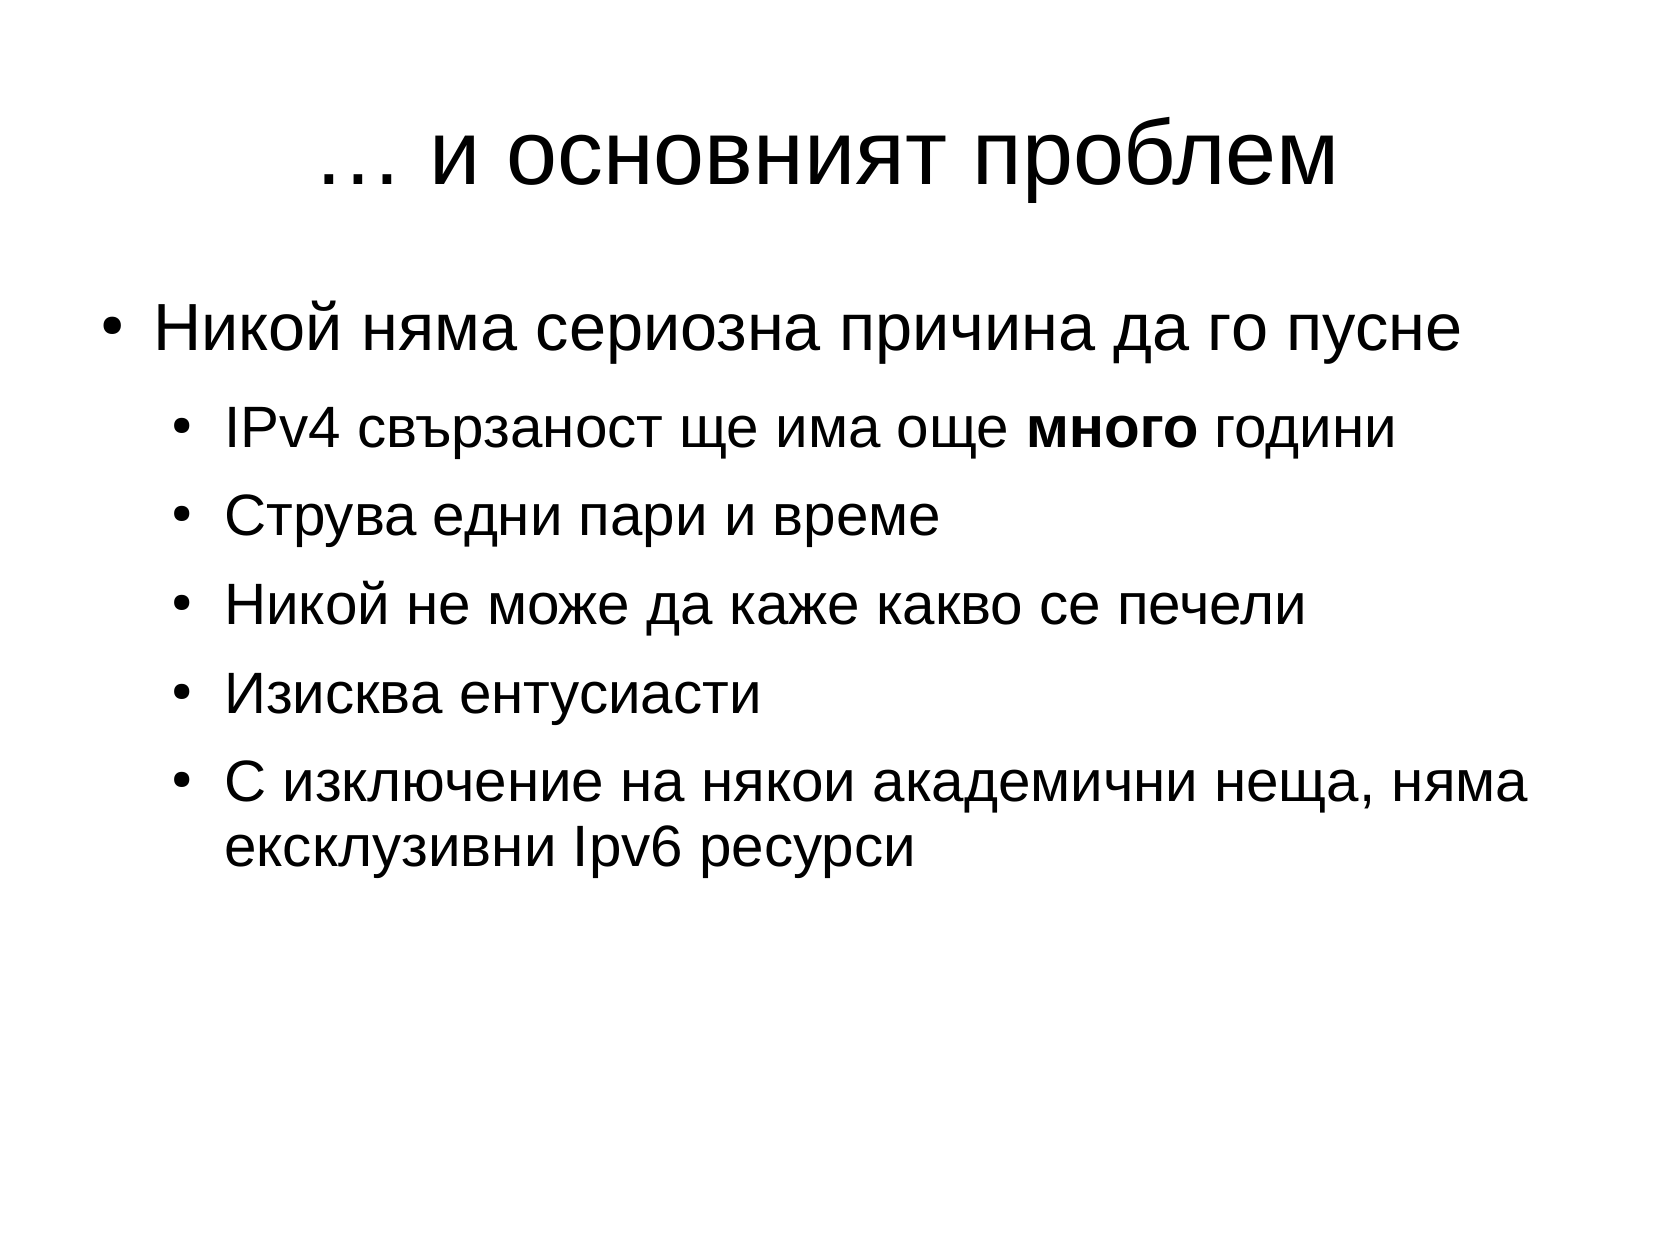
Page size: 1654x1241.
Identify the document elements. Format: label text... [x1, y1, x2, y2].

list Никой няма сериозна причина да го пусне IPv4 свързаност ще има още много години Струва едни пари и време Никой не може да каже какво се печели Изисква ентусиасти С изключение на някои академични неща, няма ексклузивни Ipv6 ресурси [82, 290, 1571, 1094]
title … и основният проблем [82, 56, 1571, 250]
